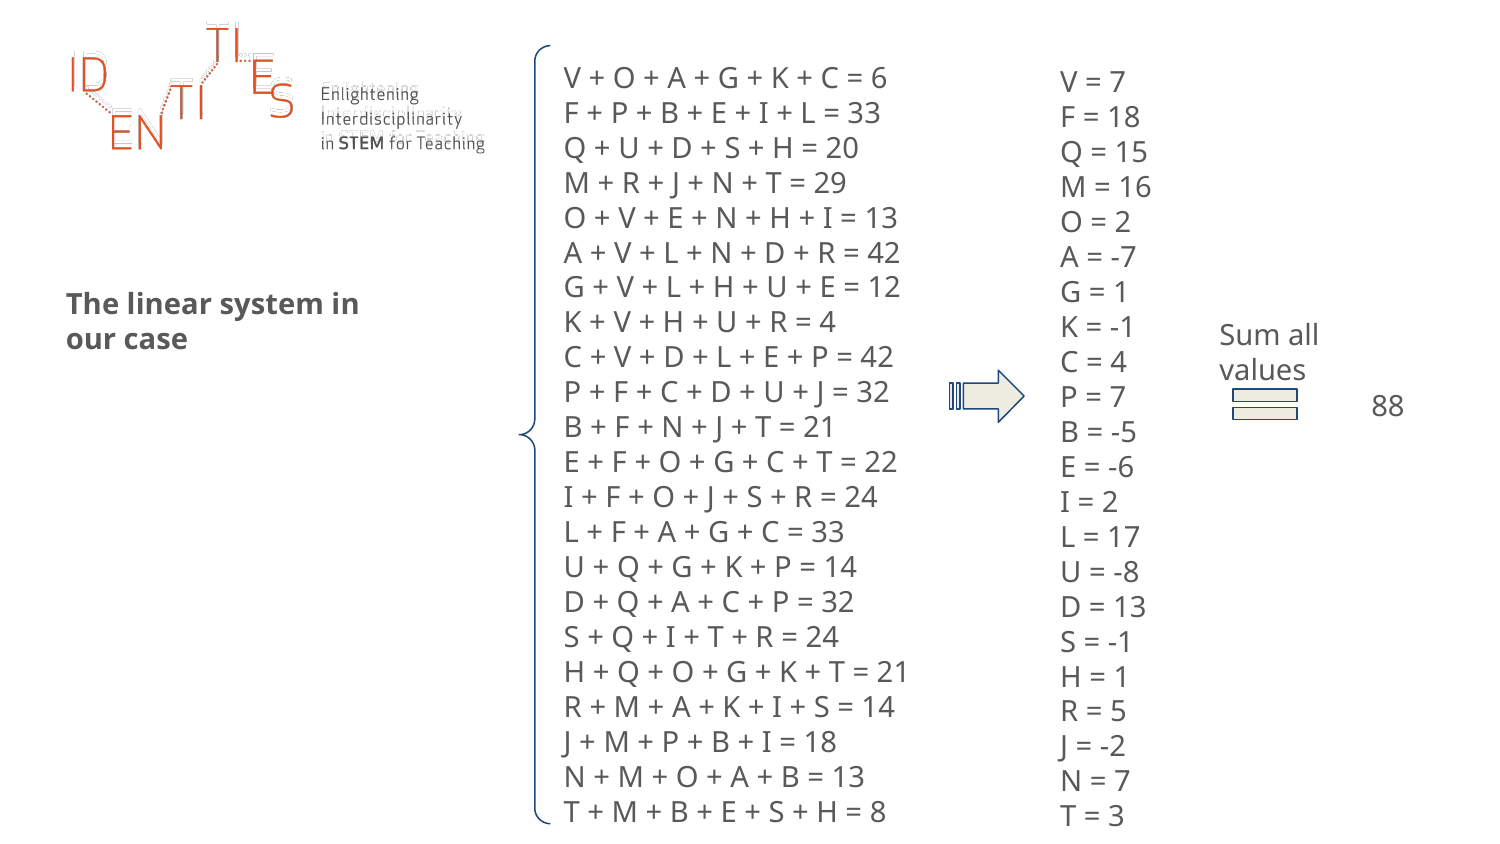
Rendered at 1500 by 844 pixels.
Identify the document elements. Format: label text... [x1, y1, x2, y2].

text_box V = 7 F = 18 Q = 15 M = 16 O = 2 A = -7 G = 1 K = -1 C = 4 P = 7 B = -5 E = -6 I = 2 L = 17 U = -8 D = 13 S = -1 H = 1 R = 5 J = -2 N = 7 T = 3 [1045, 55, 1443, 747]
picture [71, 18, 485, 157]
text_box V + O + A + G + K + C = 6 F + P + B + E + I + L = 33 Q + U + D + S + H = 20 M + R + J + N + T = 29 O + V + E + N + H + I = 13 A + V + L + N + D + R = 42 G + V + L + H + U + E = 12 K + V + H + U + R = 4 C + V + D + L + E + P = 42 P + F + C + D + U + J = 32 B + F + N + J + T = 21 E + F + O + G + C + T = 22 I + F + O + J + S + R = 24 L + F + A + G + C = 33 U + Q + G + K + P = 14 D + Q + A + C + P = 32 S + Q + I + T + R = 24 H + Q + O + G + K + T = 21 R + M + A + K + I + S = 14 J + M + P + B + I = 18 N + M + O + A + B = 13 T + M + B + E + S + H = 8 [548, 51, 1109, 824]
text_box [963, 370, 1025, 423]
text_box [1232, 389, 1298, 402]
text_box 88 [1356, 379, 1426, 424]
text_box [949, 383, 953, 409]
text_box Sum all values [1204, 308, 1409, 353]
text_box The linear system in our case [50, 270, 405, 372]
text_box [956, 383, 960, 409]
text_box [1232, 407, 1298, 420]
